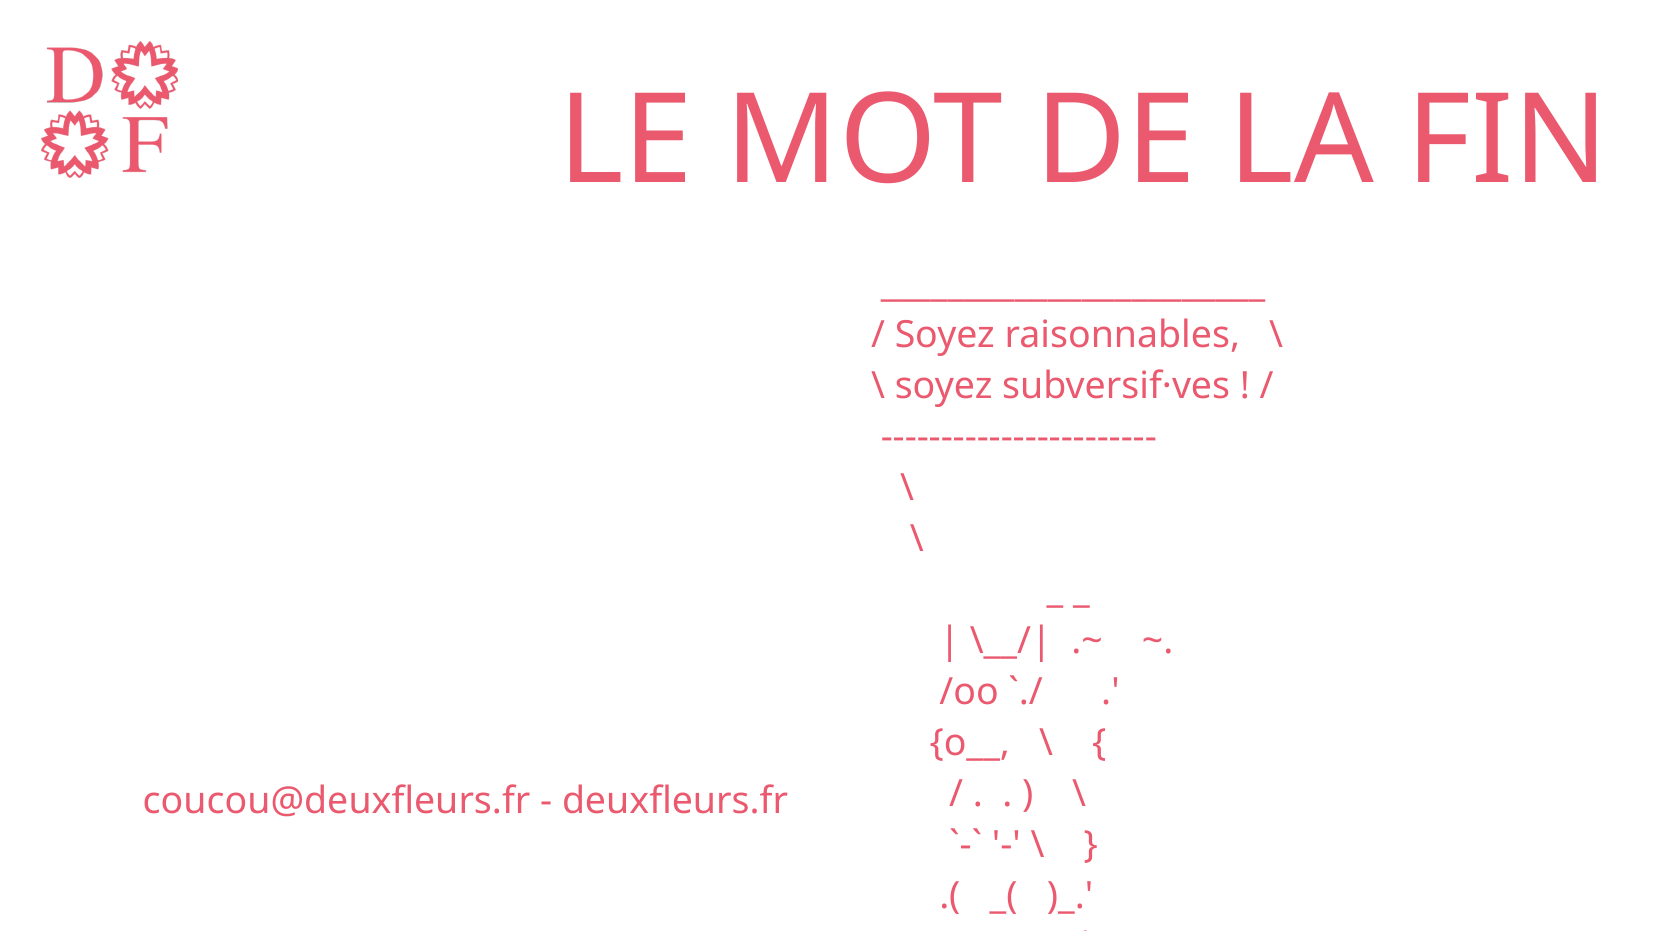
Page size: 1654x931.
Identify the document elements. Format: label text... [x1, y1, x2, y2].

text_box coucou@deuxfleurs.fr - deuxfleurs.fr [118, 766, 879, 821]
text_box LE MOT DE LA FIN [147, 41, 1625, 189]
picture [41, 41, 178, 178]
text_box _______________________ / Soyez raisonnables, \ \ soyez subversif·ves ! / ----------------------- \ \ _ _ | \__/| .~ ~. /oo `./ .' {o__, \ { / . . ) \ `-` '-' \ } .( _( )_.' '---.~_ _ _| [856, 248, 1595, 898]
